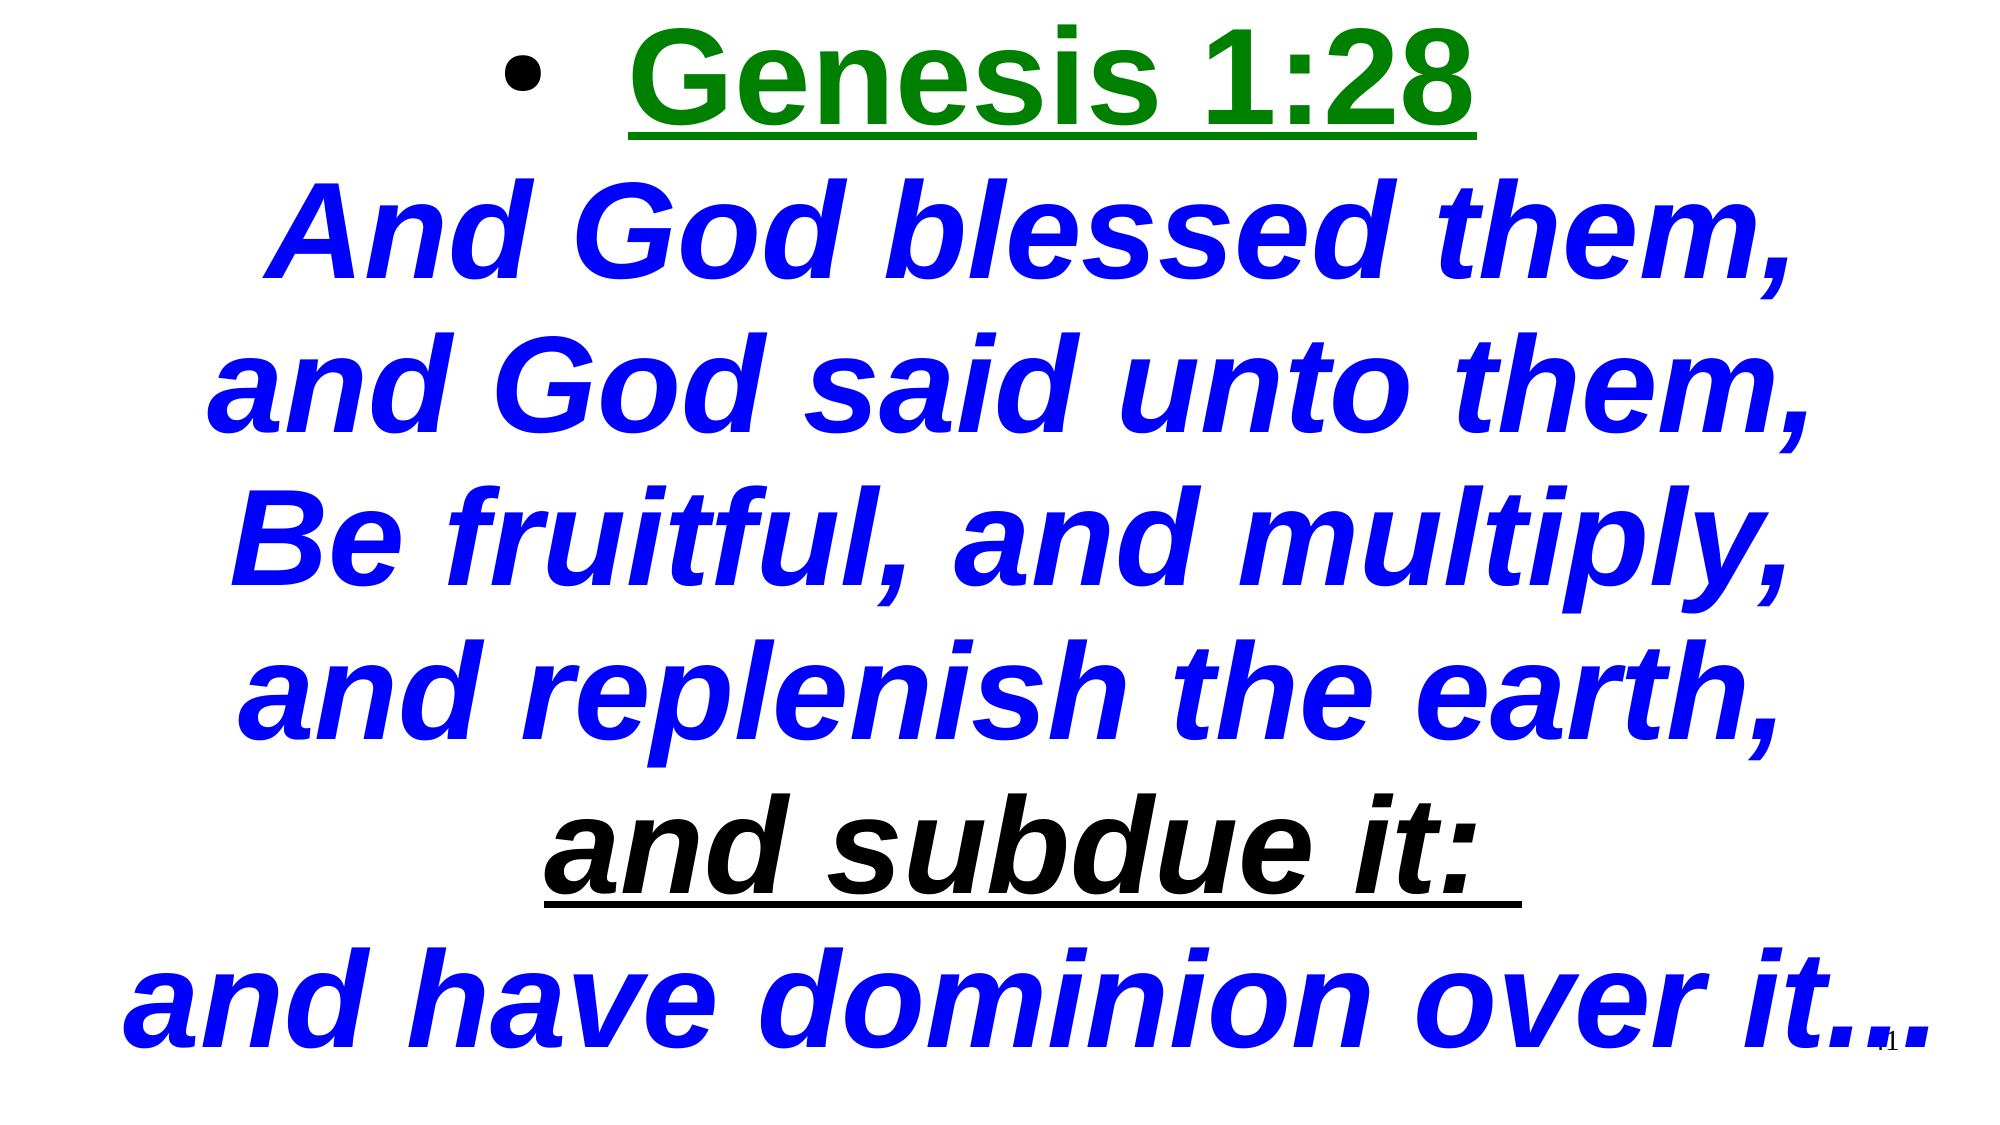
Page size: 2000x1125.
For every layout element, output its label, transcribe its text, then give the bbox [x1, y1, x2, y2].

list Genesis 1:28 And God blessed them, and God said unto them, Be fruitful, and multiply, and replenish the earth, and subdue it: and have dominion over it... [0, 0, 1996, 1123]
